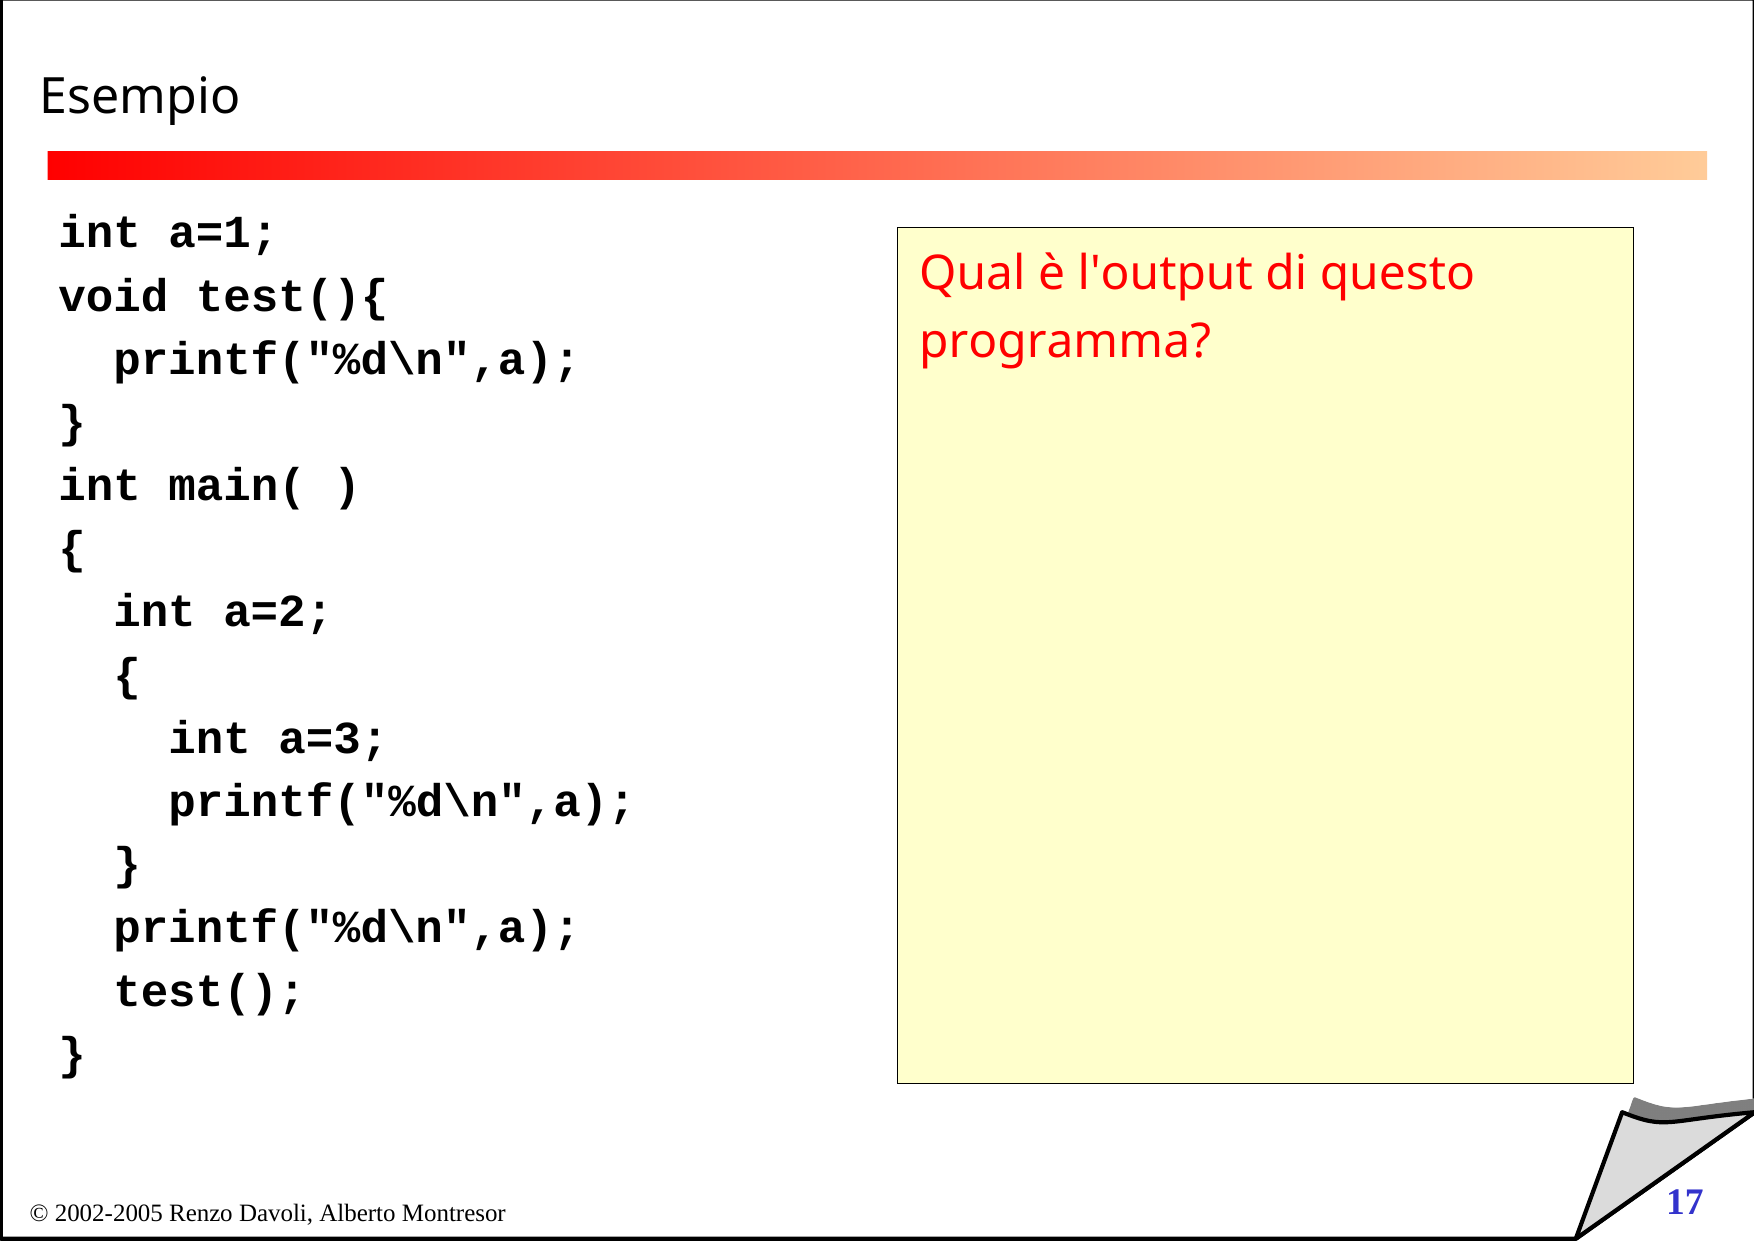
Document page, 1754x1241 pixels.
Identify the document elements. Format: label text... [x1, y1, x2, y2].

title Esempio [40, 49, 1714, 144]
list int a=1; void test(){ printf("%d\n",a); } int main( ) { int a=2; { int a=3; printf("%d\n",a); } printf("%d\n",a); test(); } [58, 206, 858, 1084]
text_box main [750, 151, 754, 179]
text_box Qual è l'output di questo programma? [919, 234, 1489, 383]
text_box [897, 227, 1634, 1084]
